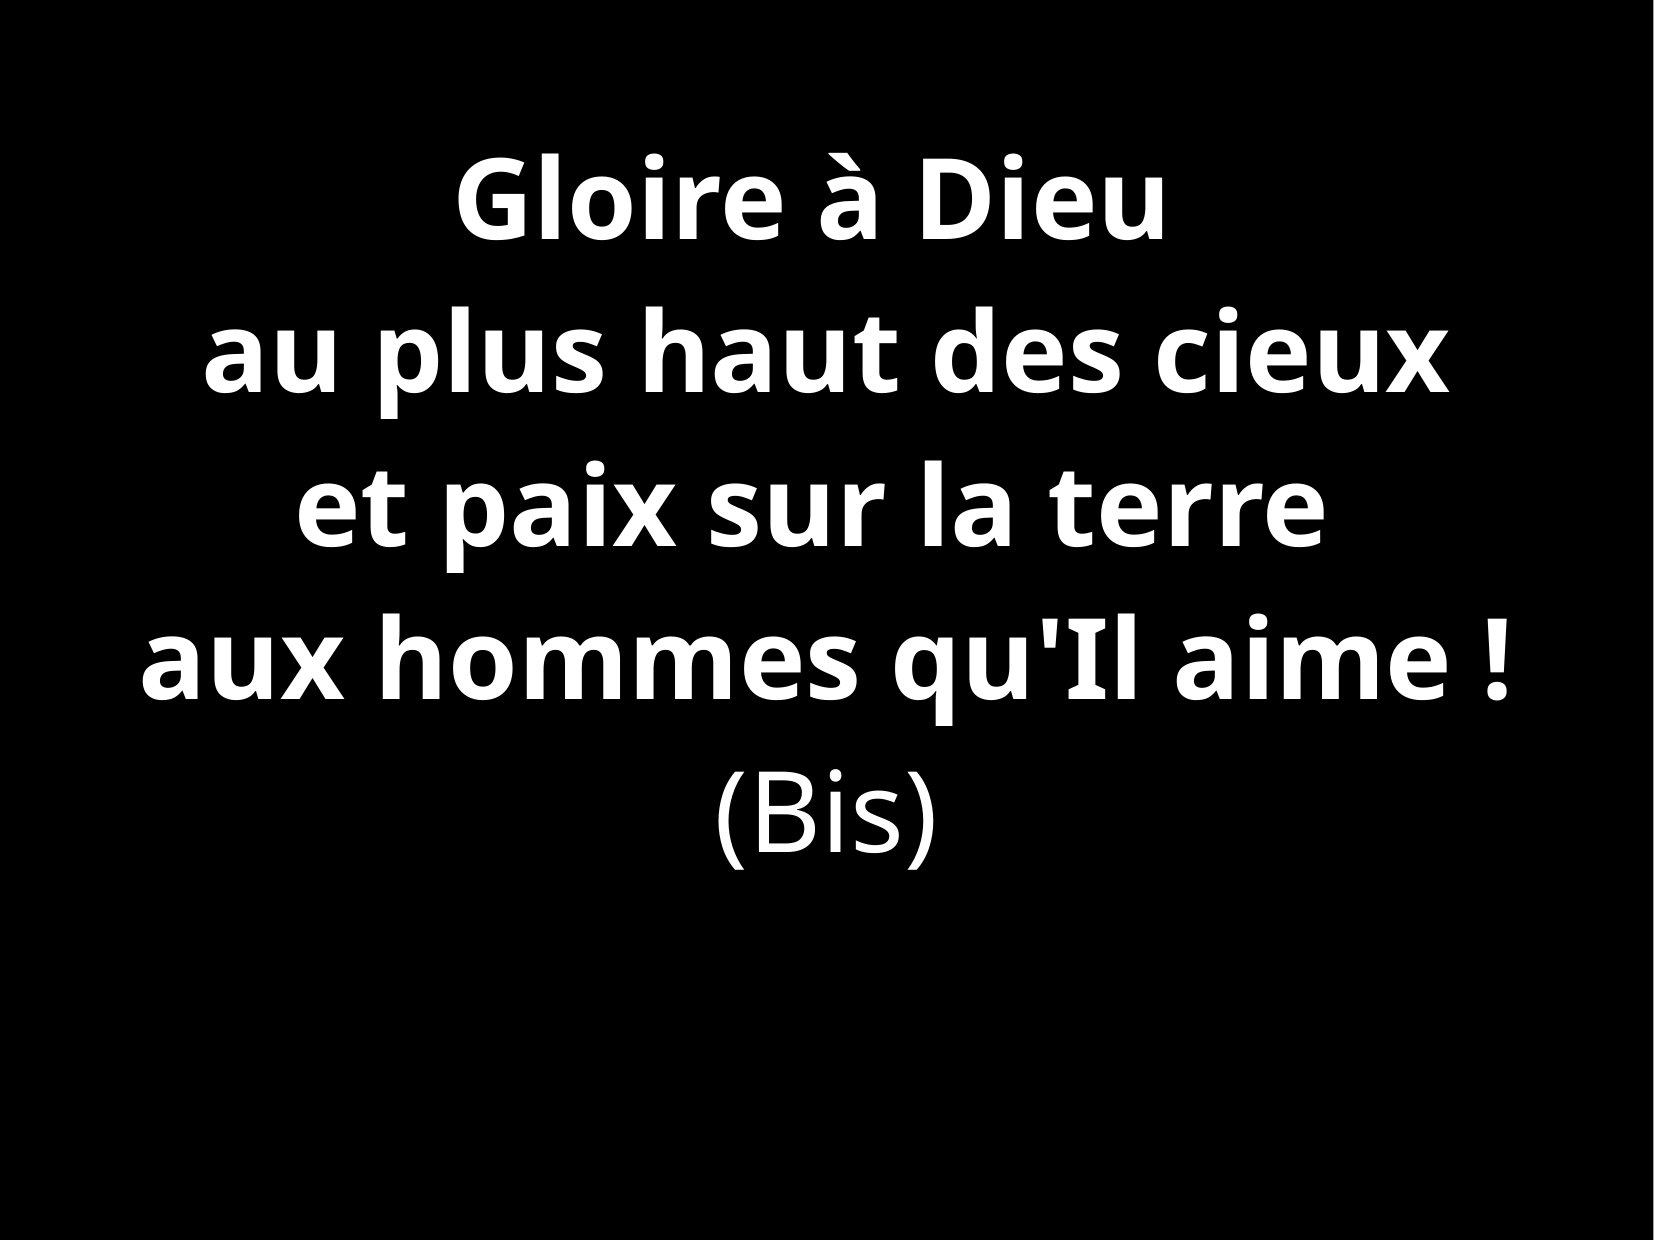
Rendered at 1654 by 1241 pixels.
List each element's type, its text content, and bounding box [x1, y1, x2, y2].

subtitle Gloire à Dieu au plus haut des cieux et paix sur la terre aux hommes qu'Il aime ! (Bis) [82, 49, 1571, 1109]
